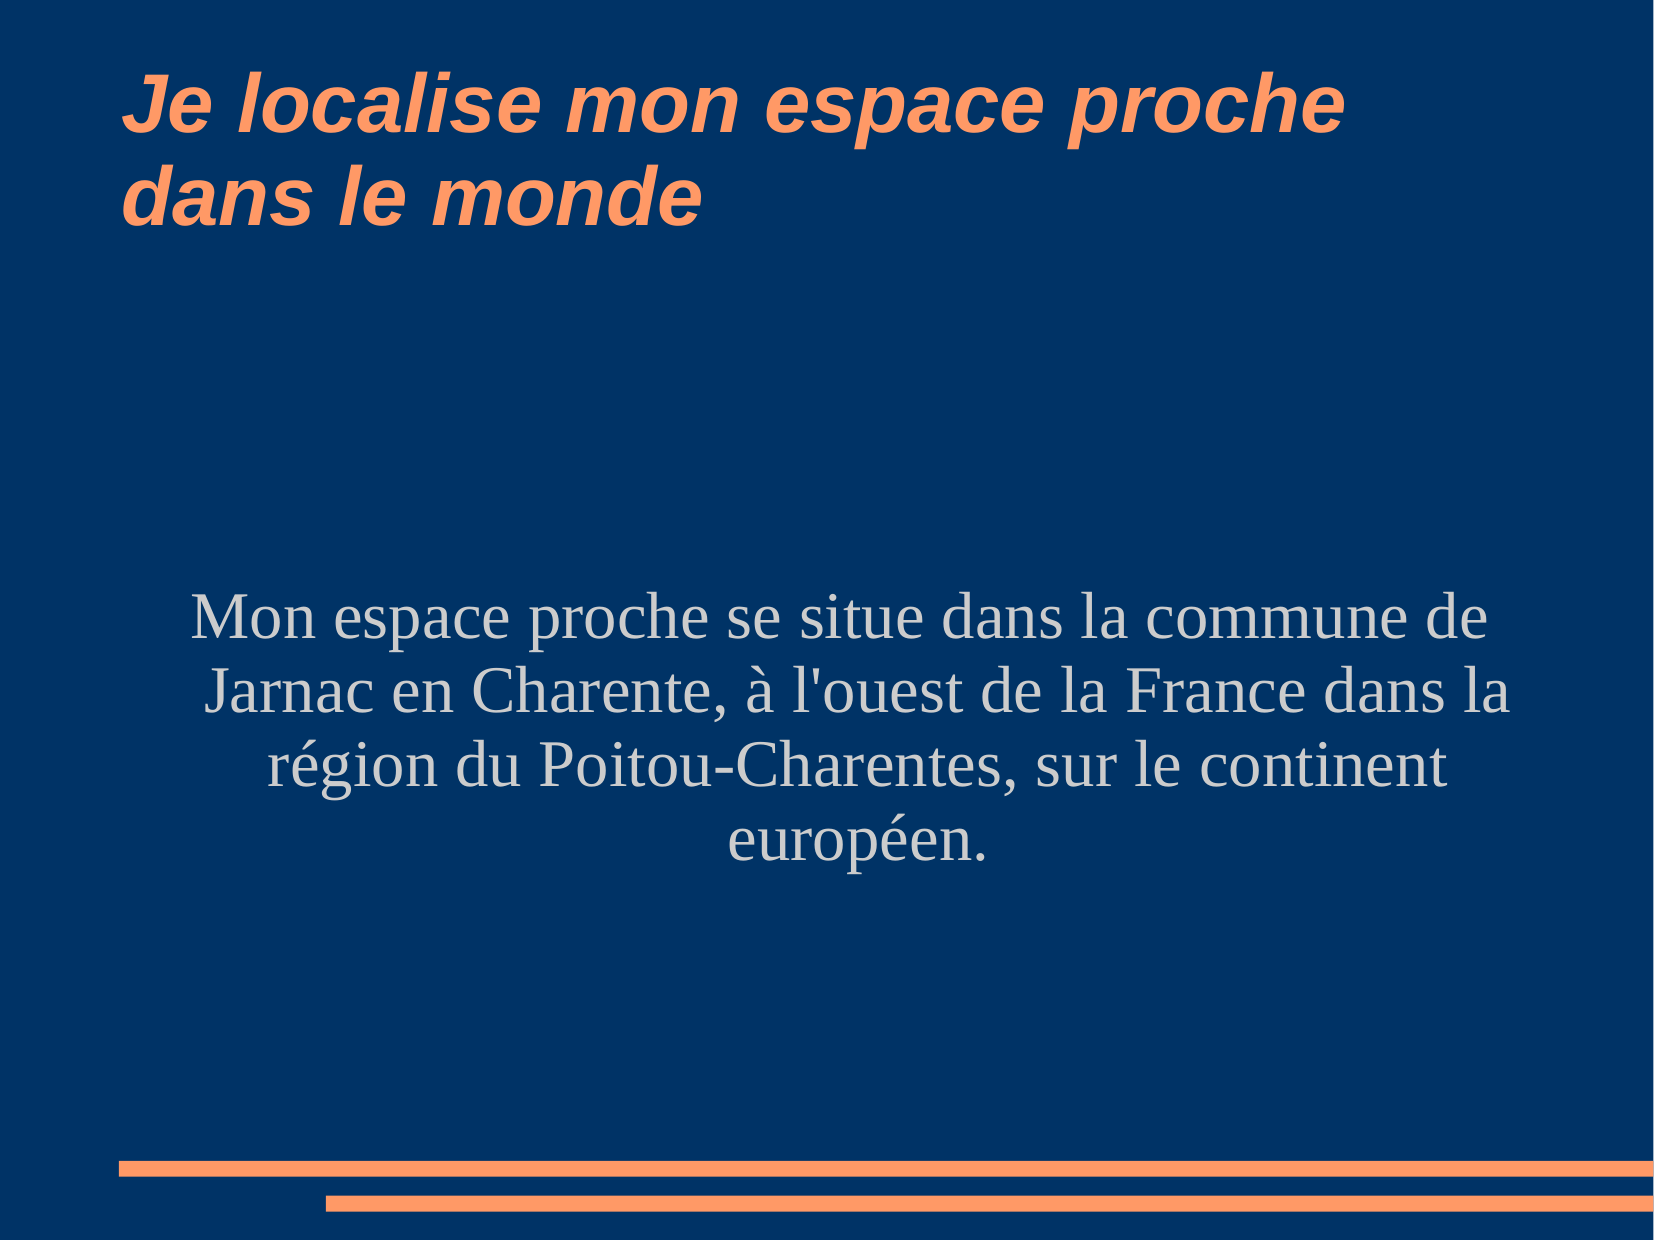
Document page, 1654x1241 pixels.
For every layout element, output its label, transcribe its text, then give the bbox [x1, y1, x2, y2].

subtitle Mon espace proche se situe dans la commune de Jarnac en Charente, à l'ouest de la France dans la région du Poitou-Charentes, sur le continent européen. [121, 329, 1561, 1125]
title Je localise mon espace proche dans le monde [121, 53, 1534, 246]
